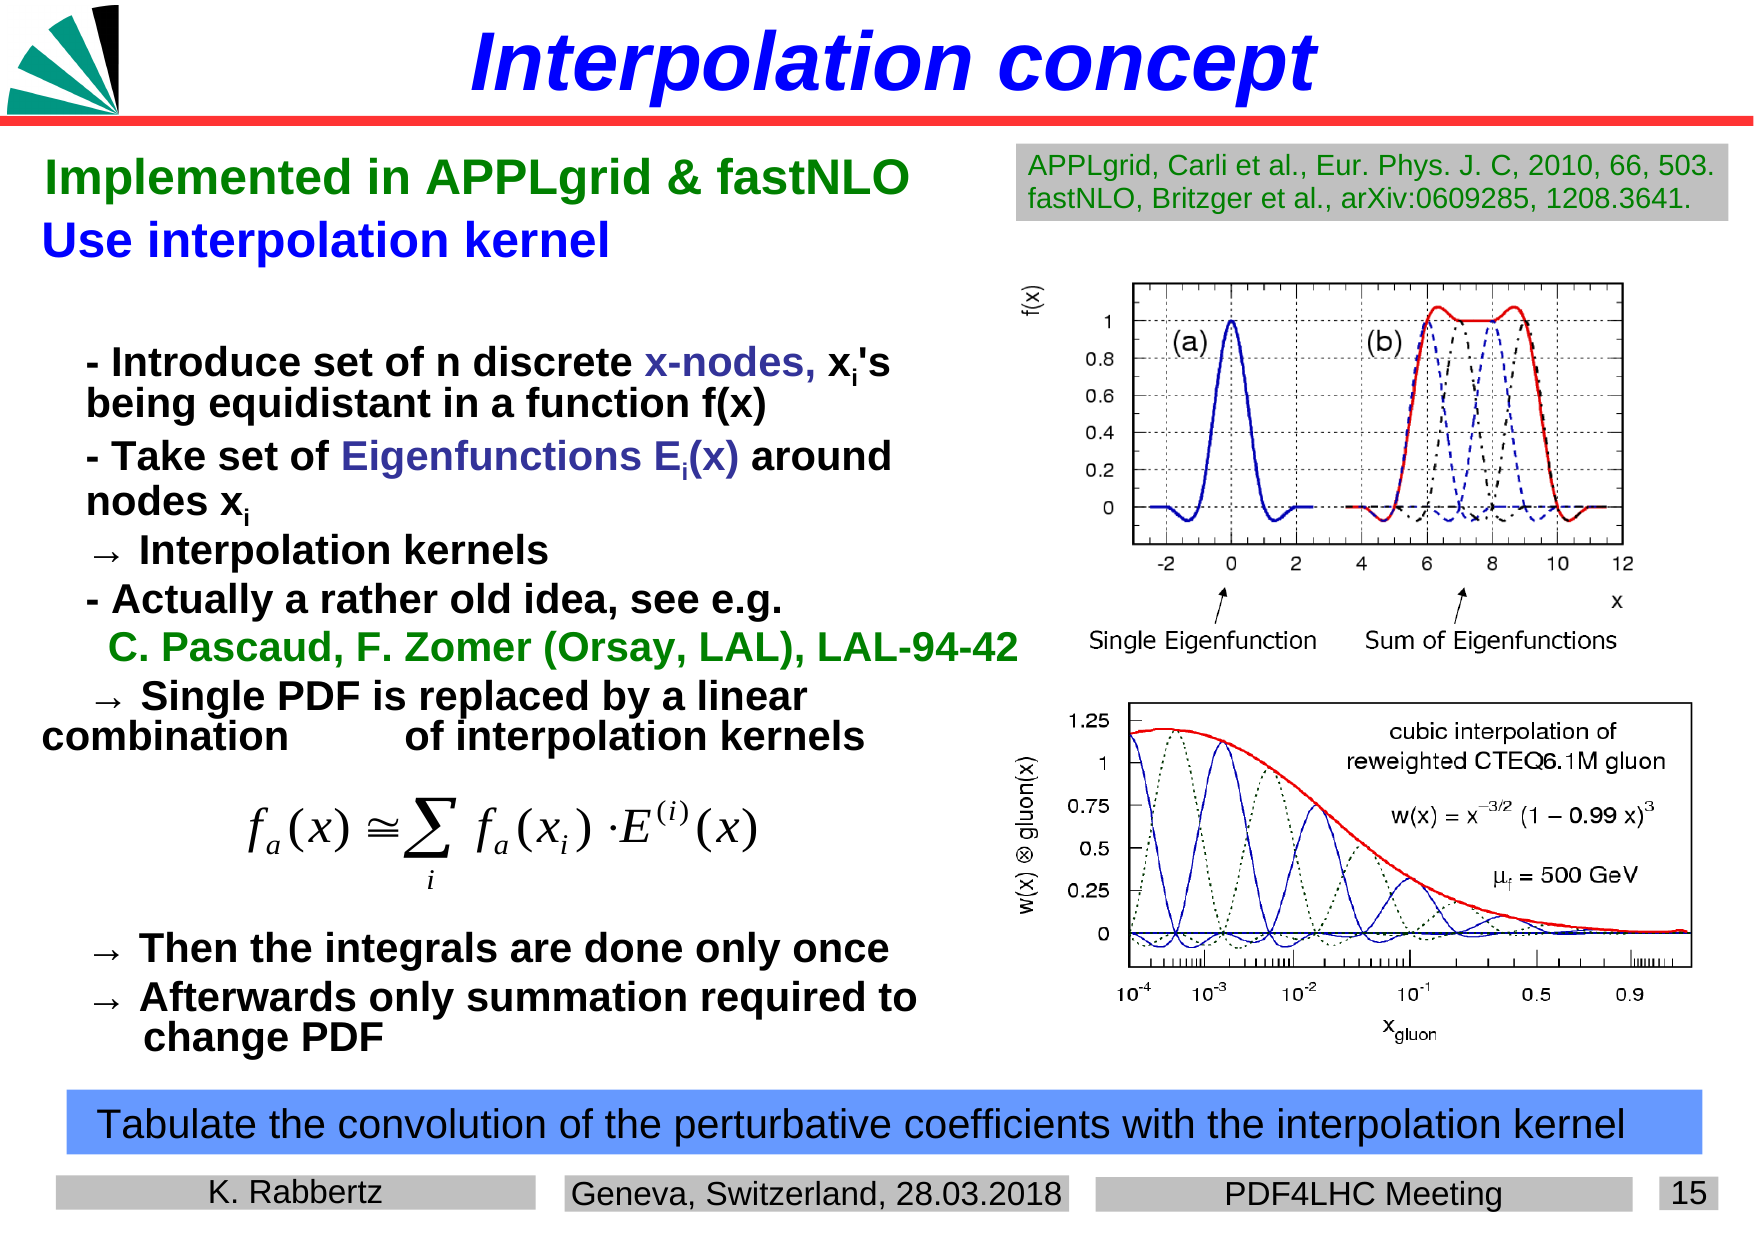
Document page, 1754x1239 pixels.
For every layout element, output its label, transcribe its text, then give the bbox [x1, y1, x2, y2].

text_box APPLgrid, Carli et al., Eur. Phys. J. C, 2010, 66, 503. fastNLO, Britzger et al., arXiv:0609285, 1208.3641. [1016, 143, 1728, 221]
picture [1083, 684, 1705, 1048]
title Interpolation concept [123, 0, 1606, 115]
text_box Tabulate the convolution of the perturbative coefficients with the interpolation kernel [66, 1089, 1703, 1155]
text_box Implemented in APPLgrid & fastNLO [32, 142, 936, 212]
picture [1083, 262, 1652, 666]
text_box Use interpolation kernel - Introduce set of n discrete x-nodes, xi's being equidistant in a function f(x) - Take set of Eigenfunctions Ei(x) around nodes xi → Interpolation kernels - Actually a rather old idea, see e.g. C. Pascaud, F. Zomer (Orsay, LAL), LAL-94-42 → Single PDF is replaced by a linear combination of interpolation kernels → Then the integrals are done only once → Afterwards only summation required to change PDF [12, 211, 1083, 1117]
picture [7, 5, 119, 116]
